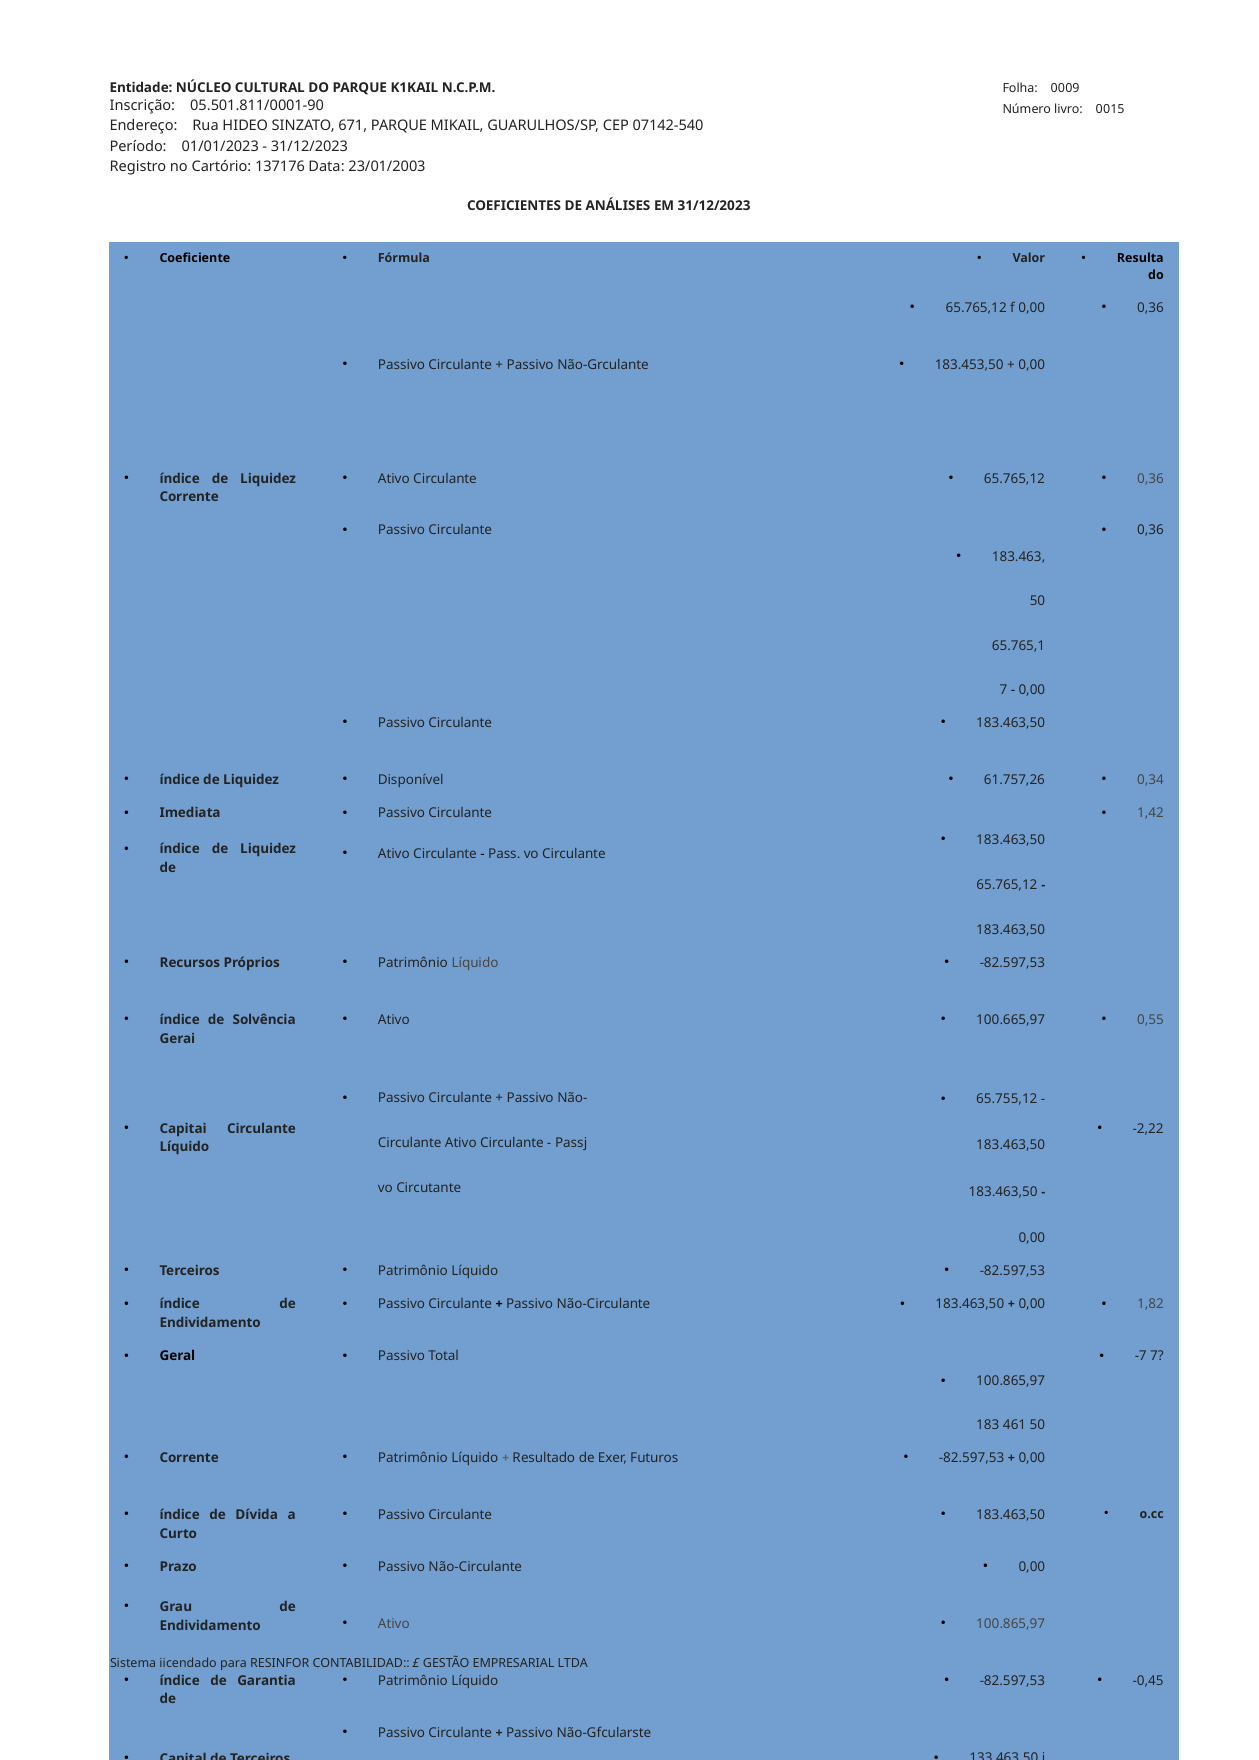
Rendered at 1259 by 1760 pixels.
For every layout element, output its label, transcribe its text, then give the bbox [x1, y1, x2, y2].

table_cell [1060, 1055, 1179, 1111]
table_cell Patrimônio Líquido [311, 1663, 760, 1715]
table_cell índice de Garantia de [109, 1663, 311, 1715]
table_cell Patrimônio Líquido [311, 946, 760, 1003]
table_cell [1060, 1550, 1179, 1606]
table_cell índice de Liquidez [109, 763, 311, 796]
table_cell [311, 291, 760, 348]
table_cell 61.757,26 [760, 763, 1060, 796]
table_cell -0,45 [1060, 1663, 1179, 1715]
table_cell Ativo [311, 1003, 760, 1055]
table_cell índice de Dívida a Curto [109, 1498, 311, 1550]
table_cell Ativo Circulante [311, 461, 760, 513]
table_cell 0,34 [1060, 763, 1179, 796]
table_cell índice de Solvência Gerai [109, 1003, 311, 1055]
table_cell [109, 706, 311, 763]
table_cell Ativo [311, 1606, 760, 1663]
table_cell Disponível [311, 763, 760, 796]
table_cell índice de Liquidez Corrente [109, 461, 311, 513]
table_cell Prazo Grau de Endividamento [109, 1550, 311, 1663]
table_cell 183.463,50 [760, 706, 1060, 763]
table_cell Passivo Não-Circulante [311, 1550, 760, 1606]
table_cell Capitai Circulante Líquido [109, 1111, 311, 1254]
text_box COEFICIENTES DE ANÁLISES EM 31/12/2023 [467, 197, 817, 221]
table_cell Capital de Terceiros índice de Giro do Ativo [109, 1715, 311, 1760]
table_cell [1060, 1441, 1179, 1498]
table_cell Passivo Circulante [311, 706, 760, 763]
table_header Valor [760, 242, 1060, 291]
table_header Fórmula [311, 242, 760, 291]
table_cell 100.865,97 183 461 50 [760, 1339, 1060, 1441]
table_cell Passivo Circulante + Passivo Não-Grculante [311, 348, 760, 404]
table_cell 183.463,50 [760, 1498, 1060, 1550]
table_cell [1060, 348, 1179, 404]
table_cell o.cc [1060, 1498, 1179, 1550]
table_cell 0,36 [1060, 291, 1179, 348]
table_cell -7 7? [1060, 1339, 1179, 1441]
table_cell 100.865,97 [760, 1606, 1060, 1663]
table_cell Passivo Total [311, 1339, 760, 1441]
table_cell -82.597,53 [760, 1254, 1060, 1287]
table_cell Passivo Circulante [311, 513, 760, 706]
table_cell [109, 348, 311, 404]
table_cell 183.463,50 + 0,00 [760, 1287, 1060, 1339]
table_cell -82.597,53 + 0,00 [760, 1441, 1060, 1498]
text_box Folha: 0009 Número livro: 0015 [1002, 75, 1175, 114]
table_cell 0,36 [1060, 461, 1179, 513]
table_cell 0,36 [1060, 513, 1179, 763]
table_cell 65.765,12 [760, 461, 1060, 513]
table_cell Recursos Próprios [109, 946, 311, 1003]
table_cell Passivo Circulante Ativo Circulante - Pass. vo Circulante [311, 796, 760, 946]
text_box Entidade: NÚCLEO CULTURAL DO PARQUE K1KAIL N.C.P.M. Inscrição: 05.501.811/0001-90 Endereço: Rua HIDEO SINZATO, 671, PARQUE MIKAIL, GUARULHOS/SP, CEP 07142-540 Período: 01/01/2023 - 31/12/2023 Registro no Cartório: 137176 Data: 23/01/2003 [109, 79, 731, 182]
table_cell 1,82 [1060, 1287, 1179, 1339]
table_cell Terceiros [109, 1254, 311, 1287]
table_header Coeficiente [109, 242, 311, 291]
table_cell Patrimônio Líquido + Resultado de Exer, Futuros [311, 1441, 760, 1498]
table_cell -82.597,53 [760, 946, 1060, 1003]
table_cell [109, 404, 311, 461]
table_cell [760, 404, 1060, 461]
table_cell 100.665,97 [760, 1003, 1060, 1055]
table_cell 0,00 [760, 1550, 1060, 1606]
table_cell 0,55 [1060, 1003, 1179, 1055]
table_cell Geral [109, 1339, 311, 1441]
table_cell -82.597,53 [760, 1663, 1060, 1715]
table_cell Passivo Circulante + Passivo Não-Circulante Ativo Circulante - Passj vo Circutante [311, 1055, 760, 1254]
table_cell 65.755,12 - 183.463,50 183.463,50 - 0,00 [760, 1055, 1060, 1254]
table_cell 1,42 [1060, 796, 1179, 946]
table_cell [1060, 946, 1179, 1003]
table_cell [109, 1055, 311, 1111]
text_box Sistema iicendado para RESINFOR CONTABILIDAD:: £ GESTÃO EMPRESARIAL LTDA [110, 1654, 680, 1676]
table_cell [311, 404, 760, 461]
table_cell 65.765,12 f 0,00 [760, 291, 1060, 348]
table_cell Passivo Circulante + Passivo Não-Gfcularste [311, 1715, 760, 1760]
table_cell 183.453,50 + 0,00 [760, 348, 1060, 404]
table_cell Patrimônio Líquido [311, 1254, 760, 1287]
table_cell [1060, 1715, 1179, 1760]
table_cell -2,22 [1060, 1111, 1179, 1287]
table_cell índice de Endividamento [109, 1287, 311, 1339]
table_cell Corrente [109, 1441, 311, 1498]
table_cell 183.463,50 65.765,17 - 0,00 [760, 513, 1060, 706]
table_header Resultado [1060, 242, 1179, 291]
table_cell Passivo Circulante [311, 1498, 760, 1550]
table_cell Passivo Circulante + Passivo Não-Circulante [311, 1287, 760, 1339]
table_cell [1060, 1606, 1179, 1663]
table_cell 133.463,50 i 0,00 0 00 [760, 1715, 1060, 1760]
table_cell 183.463,50 65.765,12 - 183.463,50 [760, 796, 1060, 946]
table_cell Imediata índice de Liquidez de [109, 796, 311, 946]
table_cell [1060, 404, 1179, 461]
table_cell [109, 513, 311, 706]
table_cell [109, 291, 311, 348]
